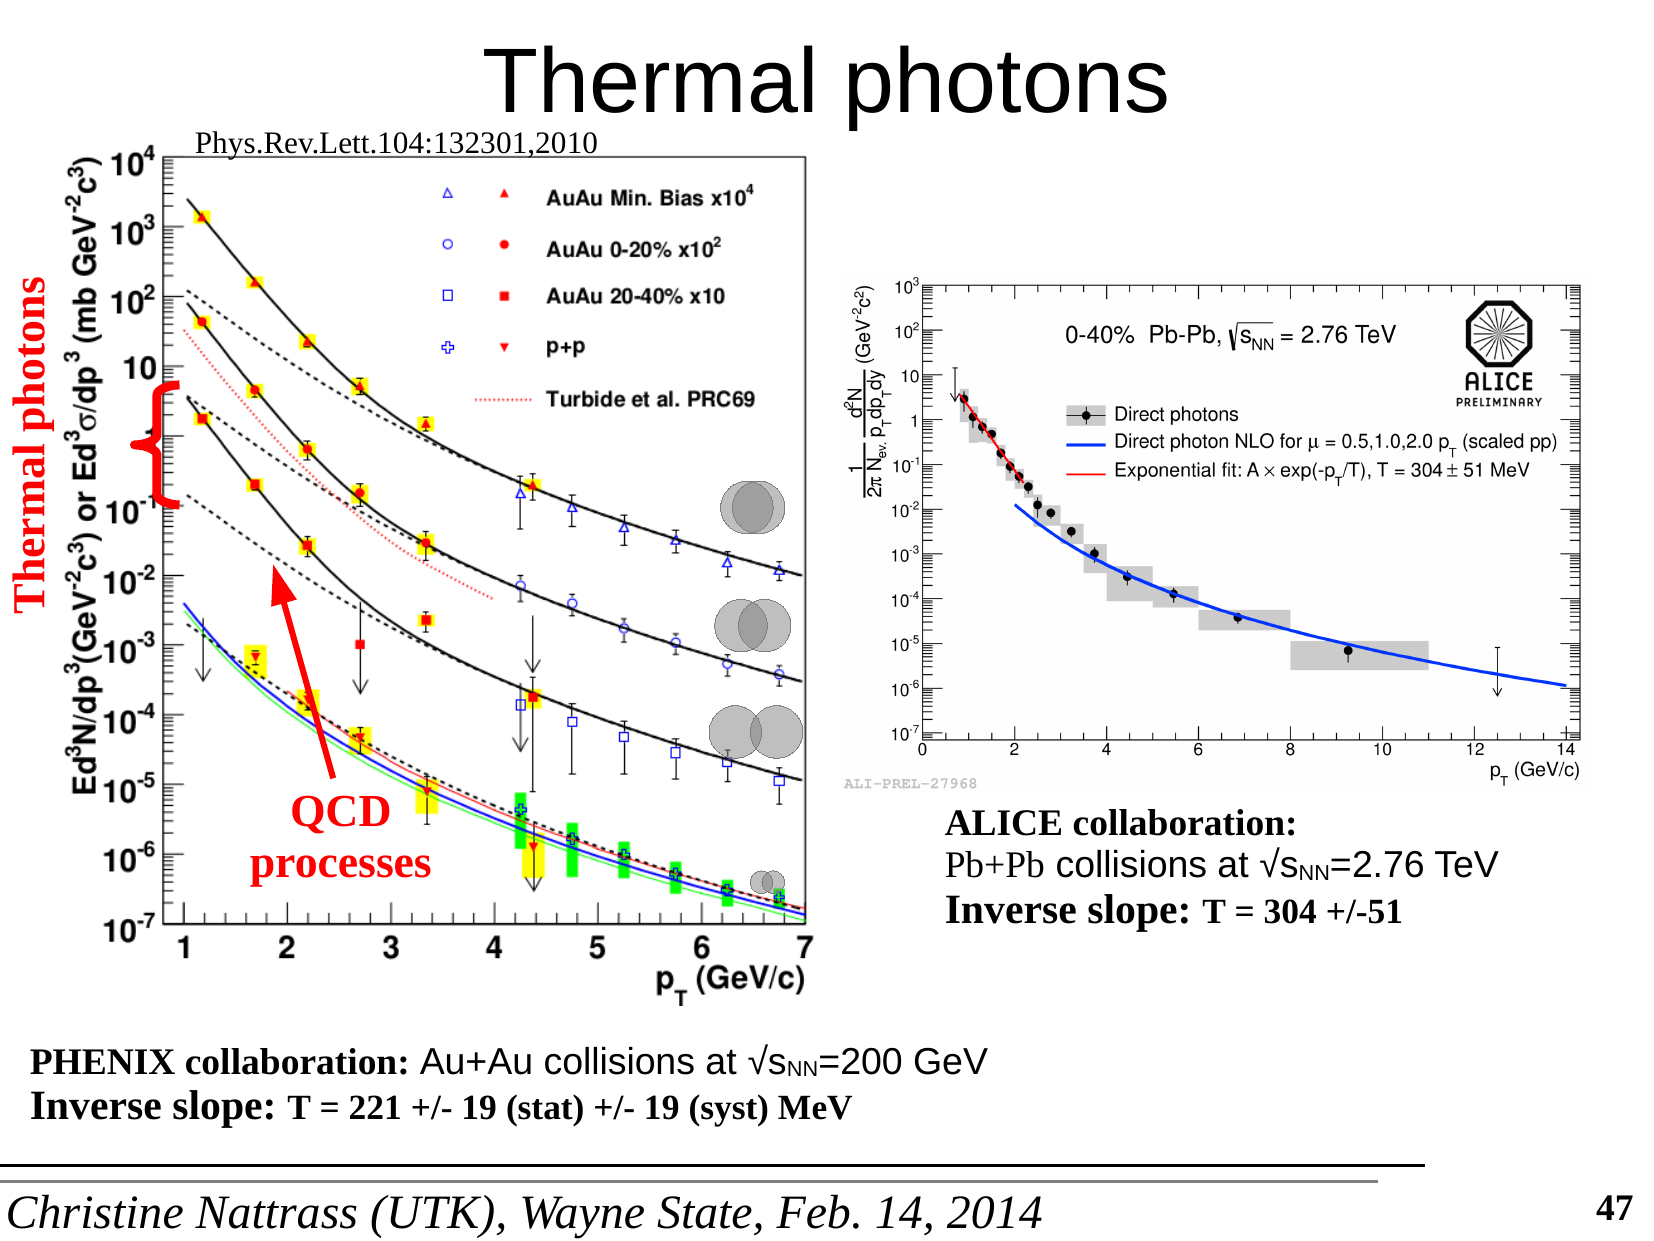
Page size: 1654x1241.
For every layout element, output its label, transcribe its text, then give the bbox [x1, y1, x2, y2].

picture [840, 269, 1591, 792]
text_box [714, 599, 791, 652]
text_box Phys.Rev.Lett.104:132301,2010 [180, 118, 676, 168]
text_box [709, 705, 803, 759]
title Thermal photons [82, 8, 1571, 154]
text_box PHENIX collaboration: Au+Au collisions at √sNN=200 GeV Inverse slope: T = 221 +/- 19 (stat) +/- 19 (syst) MeV [15, 1032, 1133, 1231]
text_box Thermal photons [0, 205, 113, 686]
text_box QCD processes [198, 778, 484, 896]
text_box ALICE collaboration: Pb+Pb collisions at √sNN=2.76 TeV Inverse slope: T = 304 +/-51 [930, 795, 1583, 993]
text_box [750, 870, 785, 894]
text_box [720, 481, 785, 534]
picture [63, 144, 814, 1006]
